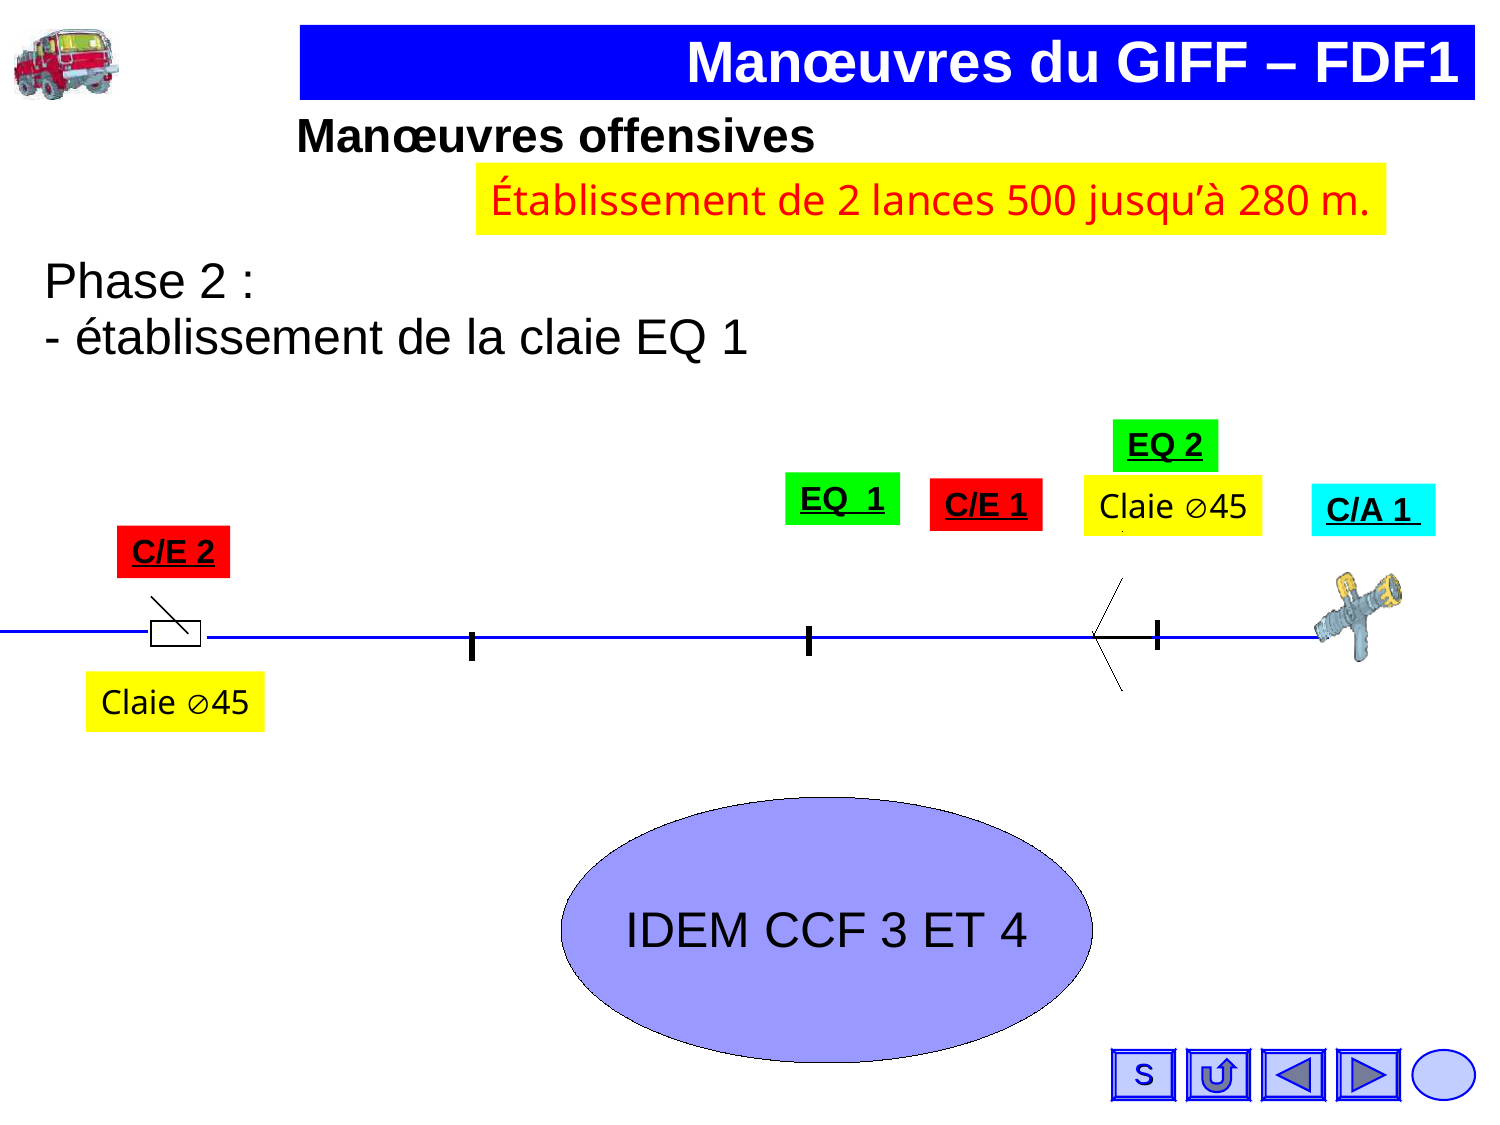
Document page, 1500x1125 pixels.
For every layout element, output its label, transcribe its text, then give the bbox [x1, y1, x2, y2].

text_box Manœuvres du GIFF – FDF1 [299, 24, 1475, 100]
text_box Manœuvres offensives [281, 101, 832, 172]
picture [1314, 572, 1402, 662]
text_box EQ 2 [1112, 419, 1219, 472]
picture [14, 29, 119, 100]
text_box Établissement de 2 lances 500 jusqu’à 280 m. [475, 162, 1387, 235]
text_box IDEM CCF 3 ET 4 [561, 797, 1093, 1063]
text_box C/E 1 [929, 478, 1043, 531]
text_box C/A 1 [1311, 483, 1436, 537]
text_box Claie 45 [86, 671, 265, 732]
text_box Phase 2 : - établissement de la claie EQ 1 [29, 245, 827, 373]
text_box C/E 2 [117, 525, 231, 579]
text_box Claie 45 [1084, 475, 1263, 536]
text_box [1412, 1049, 1476, 1101]
text_box EQ 1 [785, 472, 901, 525]
